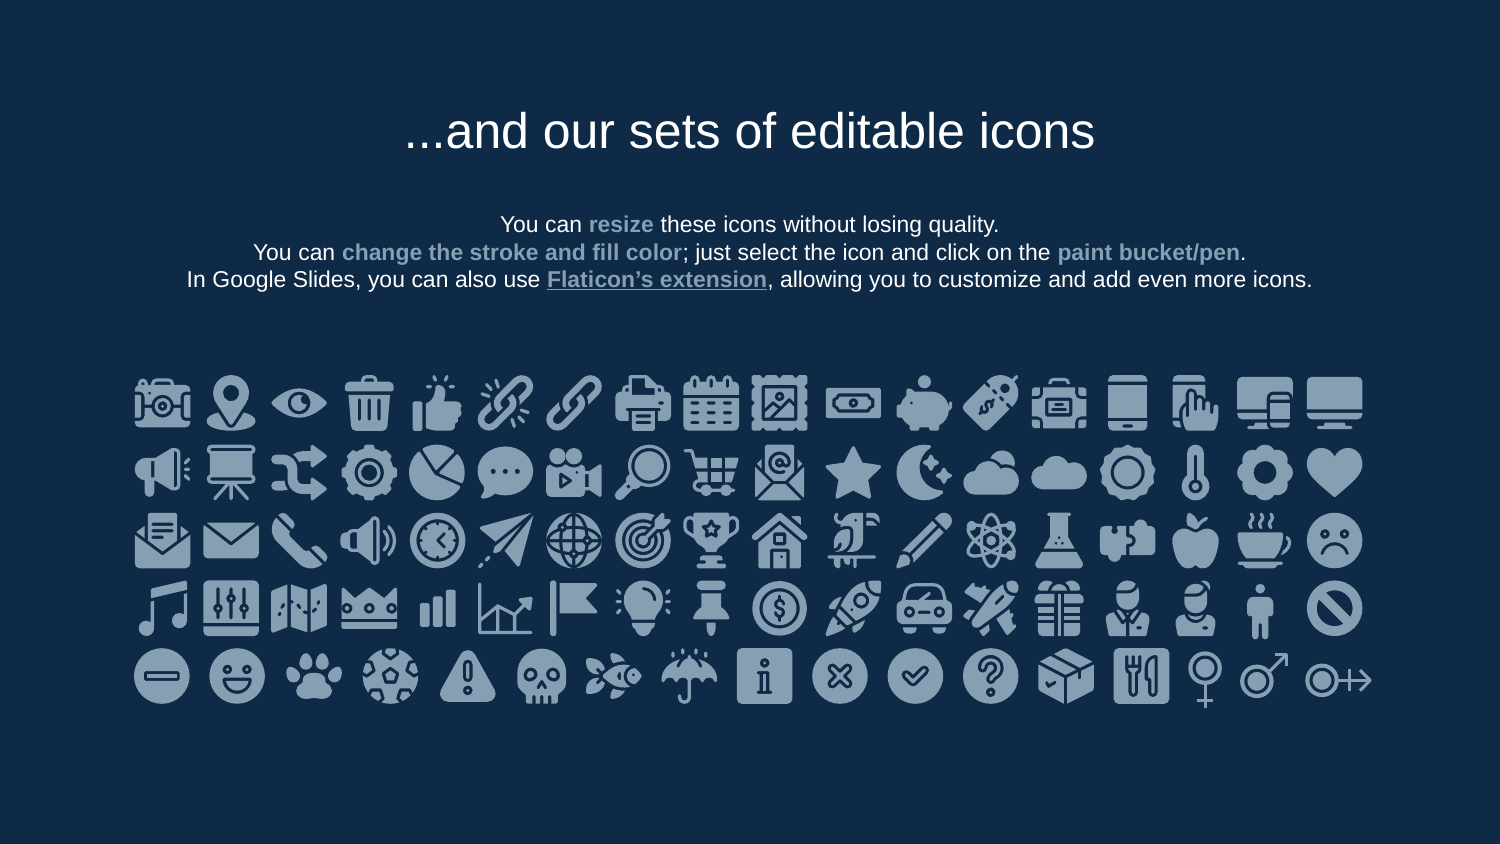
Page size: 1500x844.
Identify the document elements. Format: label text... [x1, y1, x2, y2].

text_box [791, 516, 801, 526]
text_box [546, 542, 573, 569]
text_box [484, 555, 491, 562]
text_box [1031, 455, 1087, 490]
text_box [150, 580, 188, 599]
text_box [866, 512, 880, 524]
text_box [588, 531, 599, 540]
text_box [996, 608, 1016, 635]
text_box [1189, 652, 1222, 685]
text_box [896, 388, 953, 431]
text_box [615, 512, 671, 569]
text_box [623, 580, 672, 620]
text_box [575, 512, 602, 540]
text_box [917, 375, 931, 389]
text_box [752, 581, 807, 636]
text_box [564, 554, 573, 565]
text_box [922, 454, 940, 471]
text_box [1175, 614, 1216, 637]
text_box [425, 385, 462, 431]
text_box [1280, 535, 1292, 556]
text_box [711, 472, 722, 482]
text_box [290, 584, 308, 633]
text_box [271, 388, 327, 418]
text_box You can resize these icons without losing quality. You can change the stroke and fill color; just select the icon and click on the paint bucket/pen. In Google Slides, you can also use Flaticon’s extension, allowing you to customize and add even more icons. [118, 194, 1382, 320]
text_box [812, 648, 868, 704]
text_box [299, 653, 313, 670]
text_box [550, 580, 557, 637]
text_box [825, 616, 846, 637]
text_box [382, 529, 390, 552]
text_box [562, 375, 602, 413]
text_box [887, 648, 944, 704]
text_box [1116, 580, 1136, 591]
text_box [1237, 561, 1284, 569]
text_box [1051, 584, 1068, 591]
text_box [439, 454, 465, 484]
text_box [546, 512, 573, 540]
text_box [1270, 403, 1290, 419]
text_box [1108, 375, 1148, 382]
text_box [756, 458, 762, 469]
text_box [725, 457, 739, 469]
text_box [286, 666, 301, 683]
text_box [964, 582, 991, 603]
text_box [341, 622, 398, 629]
text_box [1031, 387, 1087, 429]
text_box [138, 600, 155, 637]
text_box [315, 653, 329, 670]
text_box [1116, 587, 1140, 610]
text_box [479, 512, 532, 542]
text_box [341, 587, 398, 619]
text_box [1035, 551, 1083, 569]
text_box [833, 512, 864, 552]
text_box [1248, 512, 1255, 529]
text_box [962, 375, 1019, 431]
text_box [934, 512, 953, 531]
text_box [154, 398, 171, 415]
text_box [1105, 612, 1126, 637]
text_box [788, 466, 805, 498]
text_box [408, 663, 418, 675]
text_box [546, 394, 586, 431]
text_box [134, 534, 191, 569]
text_box [493, 525, 522, 554]
text_box [751, 375, 808, 431]
text_box [203, 524, 259, 559]
text_box [1064, 616, 1080, 620]
text_box [206, 444, 256, 501]
text_box [1129, 519, 1156, 556]
text_box [344, 375, 394, 392]
text_box [1038, 664, 1064, 704]
text_box [439, 650, 496, 702]
text_box [1270, 422, 1290, 428]
text_box [1172, 420, 1182, 428]
text_box [1037, 623, 1055, 637]
text_box [1188, 614, 1204, 620]
text_box [213, 375, 250, 425]
text_box [477, 446, 534, 499]
text_box [510, 417, 516, 429]
text_box [829, 596, 842, 610]
text_box [971, 584, 1016, 628]
text_box [1172, 528, 1219, 569]
text_box [559, 583, 598, 614]
text_box [1039, 655, 1077, 675]
text_box [422, 444, 455, 471]
text_box [147, 512, 178, 552]
text_box [206, 412, 256, 431]
text_box [1306, 664, 1339, 697]
text_box [1065, 580, 1081, 591]
text_box [1038, 616, 1054, 620]
text_box [1200, 580, 1211, 591]
text_box [1267, 512, 1275, 529]
text_box [1034, 593, 1055, 604]
text_box [757, 484, 802, 501]
text_box [932, 627, 947, 634]
text_box [626, 668, 642, 685]
text_box [836, 608, 854, 626]
text_box [296, 672, 332, 699]
text_box [412, 401, 423, 431]
text_box [902, 520, 937, 553]
text_box [990, 450, 1015, 467]
text_box [1064, 593, 1084, 604]
text_box [1240, 665, 1273, 698]
text_box [1306, 412, 1363, 420]
text_box [683, 375, 740, 395]
text_box [979, 624, 990, 637]
text_box [134, 378, 191, 405]
text_box [896, 444, 944, 501]
text_box [1006, 580, 1019, 593]
text_box [725, 471, 735, 483]
text_box [1129, 612, 1150, 637]
text_box [866, 520, 878, 526]
text_box [209, 648, 265, 704]
text_box [172, 593, 188, 629]
text_box [385, 648, 397, 657]
text_box [134, 448, 181, 497]
text_box [827, 555, 877, 569]
text_box [478, 562, 484, 569]
text_box [1270, 394, 1290, 400]
text_box [1067, 664, 1094, 704]
text_box [328, 666, 342, 683]
text_box [711, 458, 722, 468]
text_box [517, 648, 567, 704]
text_box [271, 454, 327, 501]
text_box [1184, 583, 1204, 594]
text_box [370, 691, 382, 701]
text_box [1306, 376, 1363, 410]
text_box [311, 545, 328, 562]
text_box [797, 458, 803, 469]
text_box [1186, 512, 1208, 530]
text_box [1043, 512, 1075, 549]
text_box [616, 608, 622, 615]
text_box [575, 516, 584, 527]
text_box [615, 375, 672, 421]
text_box [477, 394, 517, 431]
text_box [588, 542, 599, 551]
text_box [683, 512, 740, 553]
text_box [1063, 623, 1081, 637]
text_box [134, 407, 191, 428]
text_box [363, 663, 373, 675]
text_box [271, 517, 323, 569]
text_box [478, 582, 533, 635]
text_box [494, 378, 500, 389]
text_box [1184, 590, 1208, 614]
text_box [852, 619, 865, 633]
text_box [517, 415, 525, 424]
text_box [1172, 384, 1206, 418]
text_box [1031, 419, 1040, 429]
text_box [696, 555, 726, 569]
text_box [833, 529, 851, 552]
text_box [963, 461, 1019, 495]
text_box [751, 512, 808, 541]
text_box [1257, 512, 1265, 529]
text_box [1316, 422, 1353, 430]
text_box [134, 394, 142, 418]
text_box [1237, 376, 1293, 410]
text_box [399, 691, 411, 701]
title ...and our sets of editable icons [118, 83, 1382, 163]
text_box [184, 474, 190, 481]
text_box [1237, 532, 1284, 559]
text_box [480, 392, 491, 398]
text_box [180, 525, 189, 539]
text_box [706, 622, 716, 637]
text_box [310, 583, 327, 633]
text_box [896, 554, 911, 569]
text_box [692, 471, 736, 497]
text_box [184, 457, 190, 465]
text_box [445, 589, 456, 627]
text_box [665, 608, 671, 615]
text_box [203, 626, 259, 637]
text_box [183, 394, 191, 418]
text_box [896, 583, 953, 625]
text_box [1037, 580, 1053, 591]
text_box [1247, 422, 1270, 430]
text_box [661, 654, 718, 704]
text_box [935, 467, 953, 484]
text_box [1306, 512, 1363, 569]
text_box [825, 387, 881, 419]
text_box [1038, 607, 1054, 613]
text_box [963, 609, 976, 621]
text_box [443, 375, 449, 382]
text_box [1129, 609, 1139, 621]
text_box [631, 622, 655, 637]
text_box [1237, 412, 1267, 420]
text_box [586, 658, 606, 675]
text_box [902, 627, 917, 634]
text_box [1053, 648, 1093, 668]
text_box [631, 529, 655, 552]
text_box [1099, 444, 1156, 501]
text_box [758, 524, 801, 569]
text_box [565, 516, 573, 527]
text_box [631, 411, 655, 431]
text_box [1255, 583, 1266, 594]
text_box [1181, 444, 1210, 501]
text_box [966, 512, 1016, 569]
text_box [1108, 385, 1147, 418]
text_box [136, 525, 145, 539]
text_box [693, 593, 730, 620]
text_box [340, 516, 380, 566]
text_box [1172, 375, 1206, 382]
text_box [825, 446, 882, 499]
text_box [409, 512, 466, 569]
text_box [764, 444, 795, 481]
text_box [562, 542, 573, 552]
text_box [504, 515, 534, 567]
text_box [575, 554, 584, 565]
text_box [575, 542, 602, 569]
text_box [603, 664, 631, 688]
text_box [341, 444, 398, 501]
text_box [485, 383, 493, 392]
text_box [549, 531, 560, 540]
text_box [696, 580, 726, 591]
text_box [1048, 377, 1070, 385]
text_box [736, 648, 793, 704]
text_box [1108, 421, 1148, 431]
text_box [362, 649, 419, 704]
text_box [278, 512, 295, 530]
text_box [840, 581, 880, 621]
text_box [1031, 387, 1040, 396]
text_box [1237, 444, 1293, 501]
text_box [586, 677, 606, 694]
text_box [271, 480, 288, 491]
text_box [1078, 387, 1087, 396]
text_box [1113, 648, 1170, 704]
text_box [683, 398, 740, 431]
text_box [387, 525, 397, 557]
text_box [755, 466, 771, 498]
text_box [868, 580, 882, 594]
text_box [1182, 391, 1219, 431]
text_box [1064, 607, 1080, 613]
text_box [549, 542, 561, 551]
text_box [1306, 447, 1363, 498]
text_box [546, 464, 602, 497]
text_box [206, 522, 256, 542]
text_box [610, 653, 626, 664]
text_box [432, 375, 438, 382]
text_box [610, 688, 626, 699]
text_box [549, 448, 583, 465]
text_box [1078, 419, 1087, 429]
text_box [432, 596, 443, 627]
text_box [1116, 609, 1126, 621]
text_box [575, 528, 586, 540]
text_box [614, 444, 671, 501]
text_box [625, 522, 662, 559]
text_box [271, 584, 288, 633]
text_box [562, 529, 573, 540]
text_box [293, 444, 327, 468]
text_box [773, 551, 787, 569]
text_box [1247, 596, 1274, 640]
text_box [519, 408, 530, 415]
text_box [683, 449, 708, 469]
text_box [409, 451, 461, 501]
text_box [575, 542, 586, 552]
text_box [419, 603, 430, 627]
text_box [203, 580, 259, 623]
text_box [493, 375, 534, 413]
text_box [911, 527, 944, 563]
text_box [1306, 580, 1363, 637]
text_box [133, 648, 190, 704]
text_box [1099, 525, 1133, 562]
text_box [638, 512, 671, 546]
text_box [348, 394, 391, 431]
text_box [962, 648, 1019, 704]
